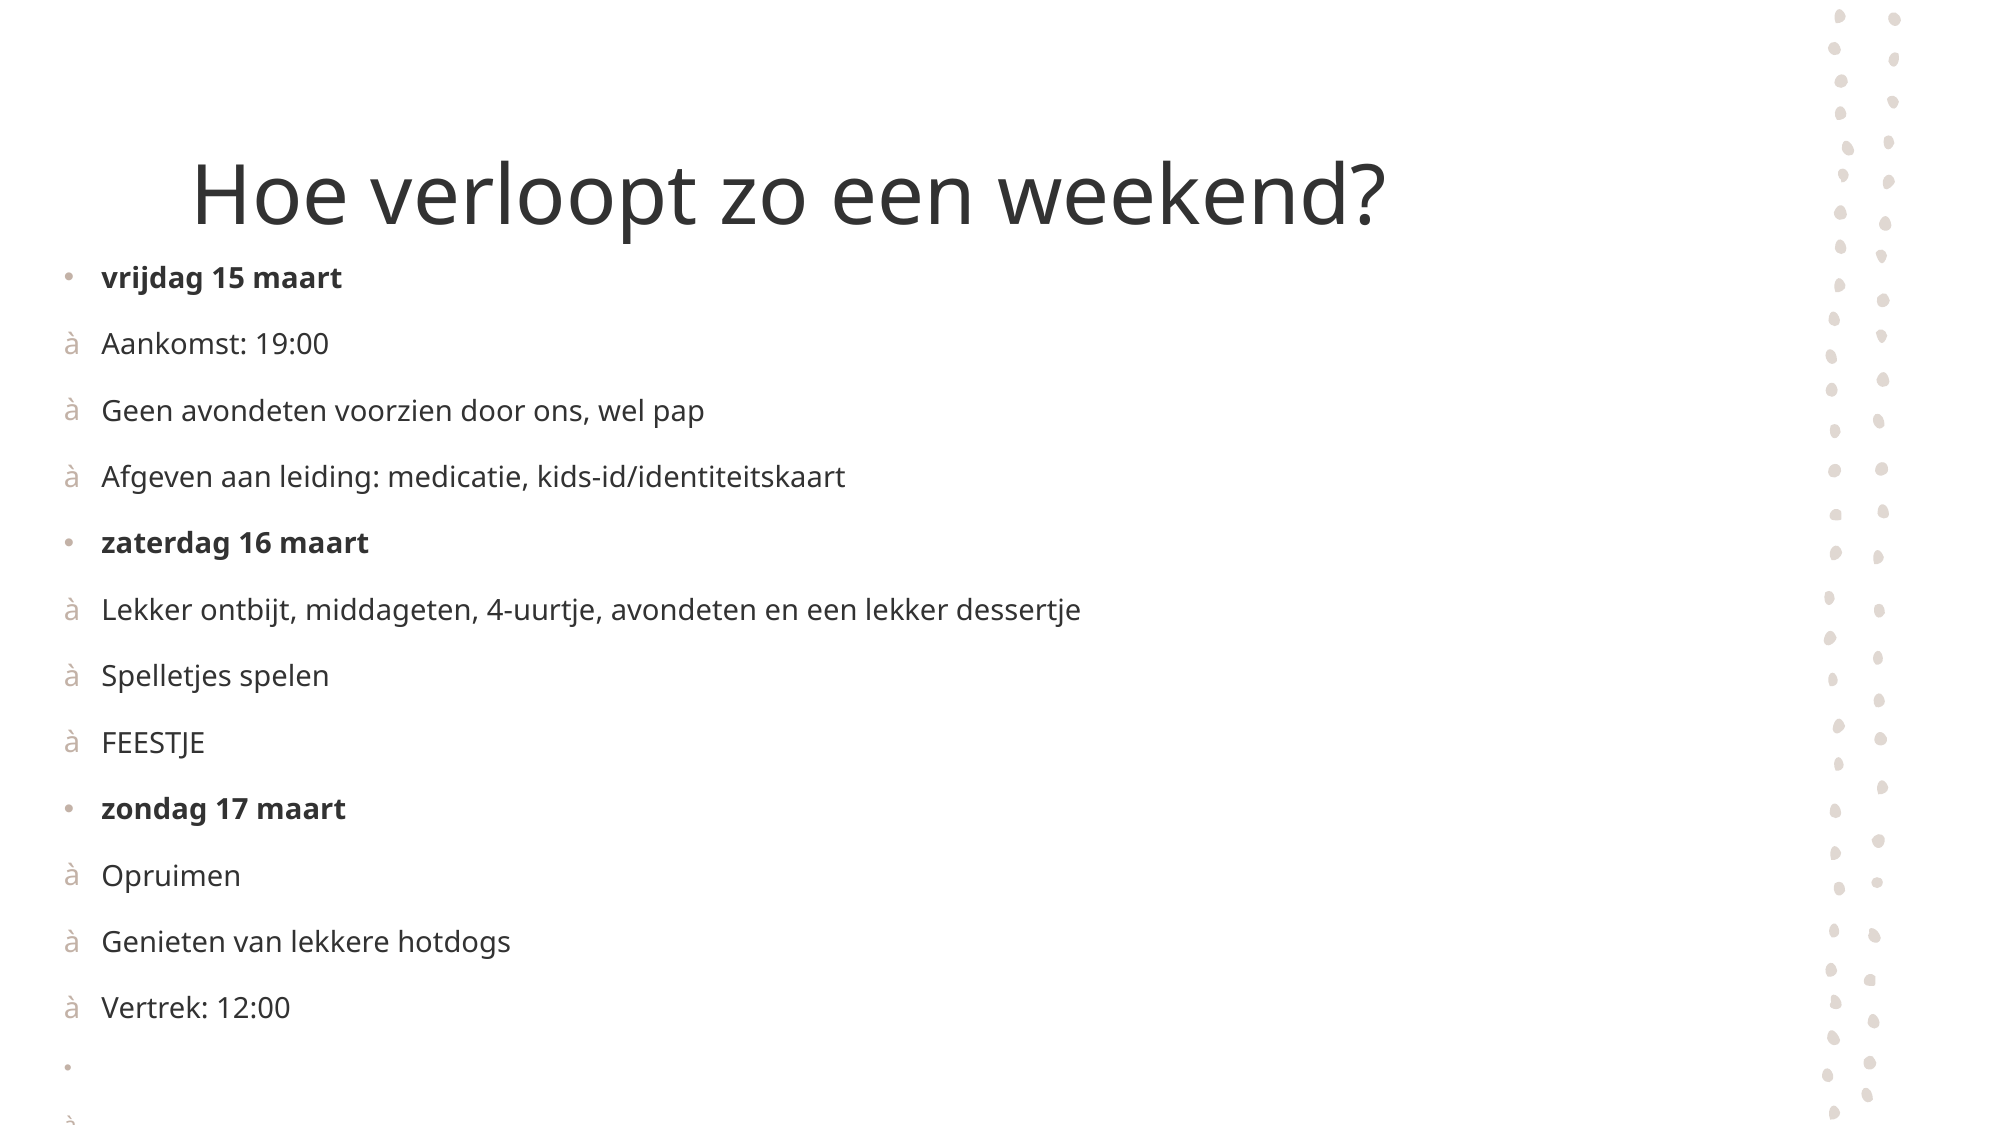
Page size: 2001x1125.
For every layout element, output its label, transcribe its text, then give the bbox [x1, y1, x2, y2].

list vrijdag 15 maart Aankomst: 19:00 Geen avondeten voorzien door ons, wel pap Afgeven aan leiding: medicatie, kids-id/identiteitskaart zaterdag 16 maart Lekker ontbijt, middageten, 4-uurtje, avondeten en een lekker dessertje Spelletjes spelen FEESTJE zondag 17 maart Opruimen Genieten van lekkere hotdogs Vertrek: 12:00 [48, 241, 1756, 1103]
title Hoe verloopt zo een weekend? [175, 82, 1756, 241]
